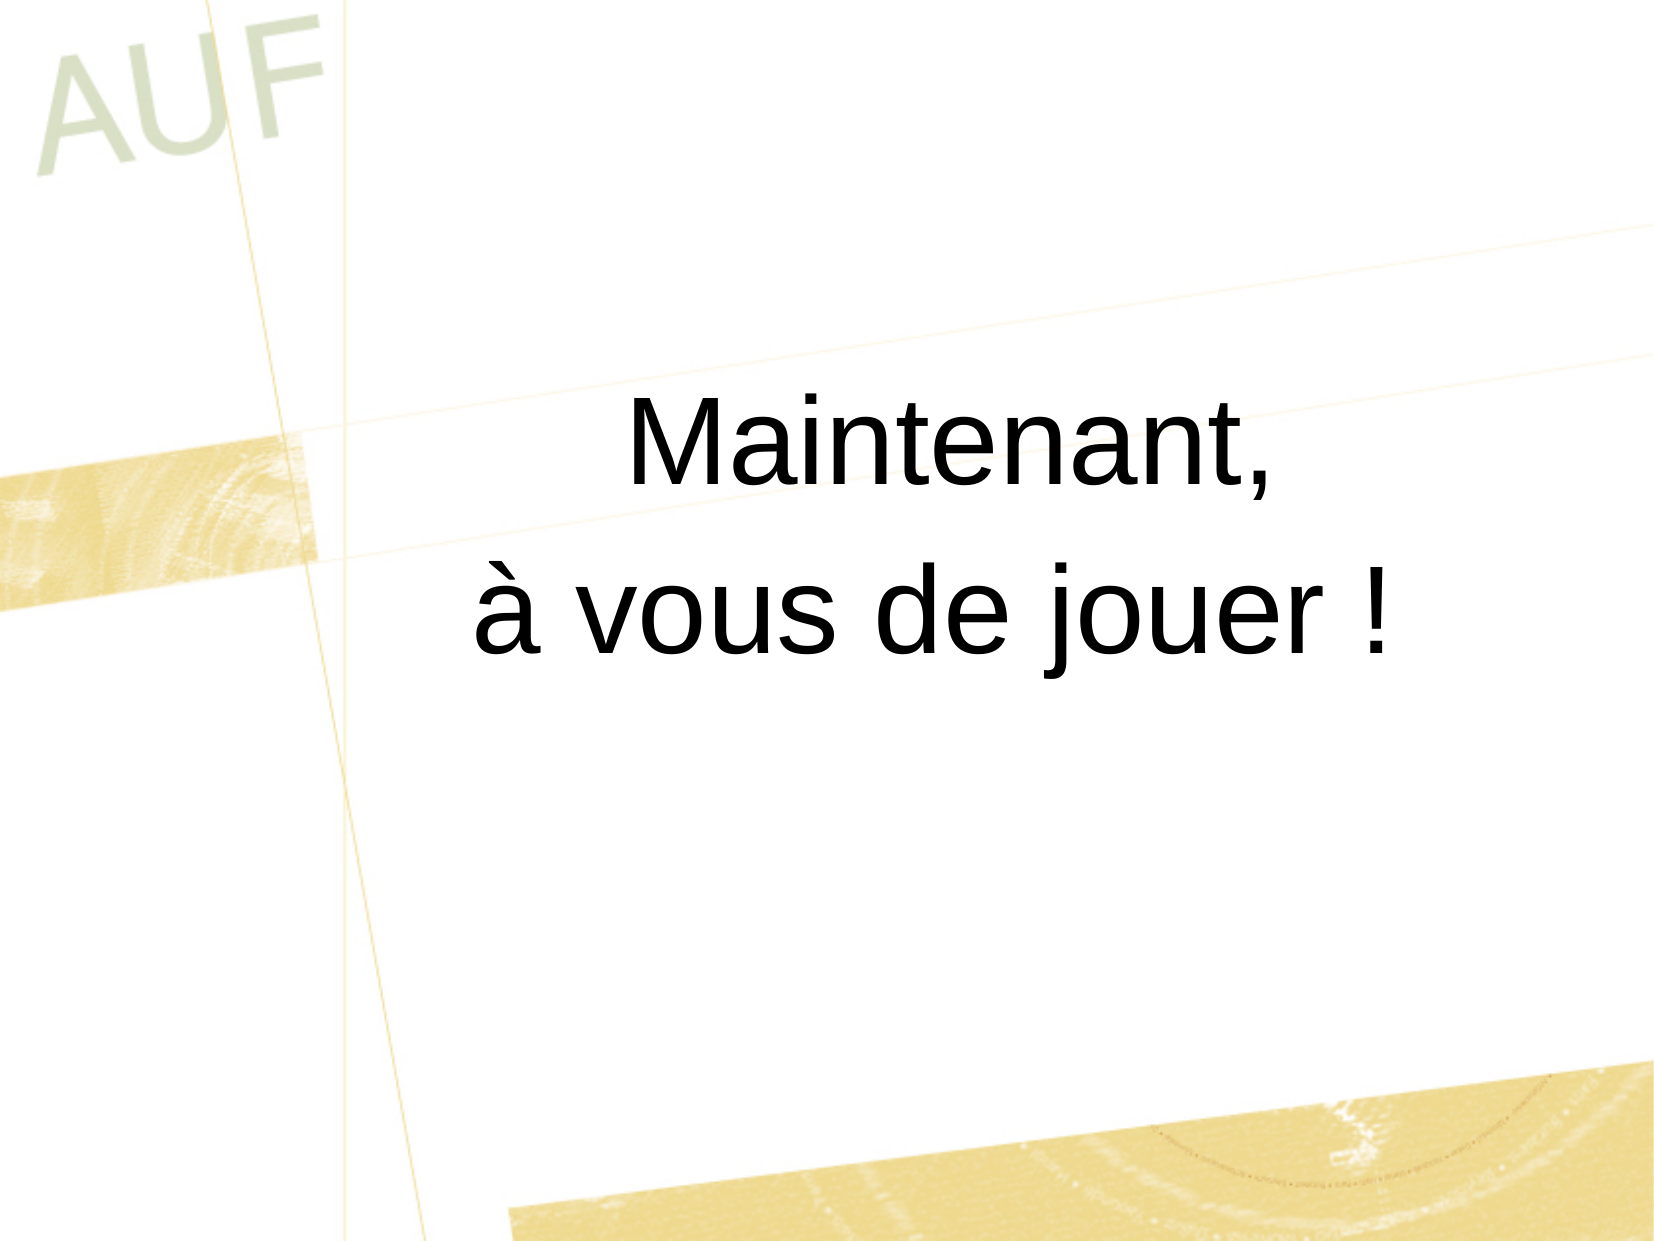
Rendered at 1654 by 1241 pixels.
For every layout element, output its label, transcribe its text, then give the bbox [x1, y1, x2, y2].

picture [0, 0, 1654, 1241]
list Maintenant, à vous de jouer ! [82, 88, 1571, 1094]
